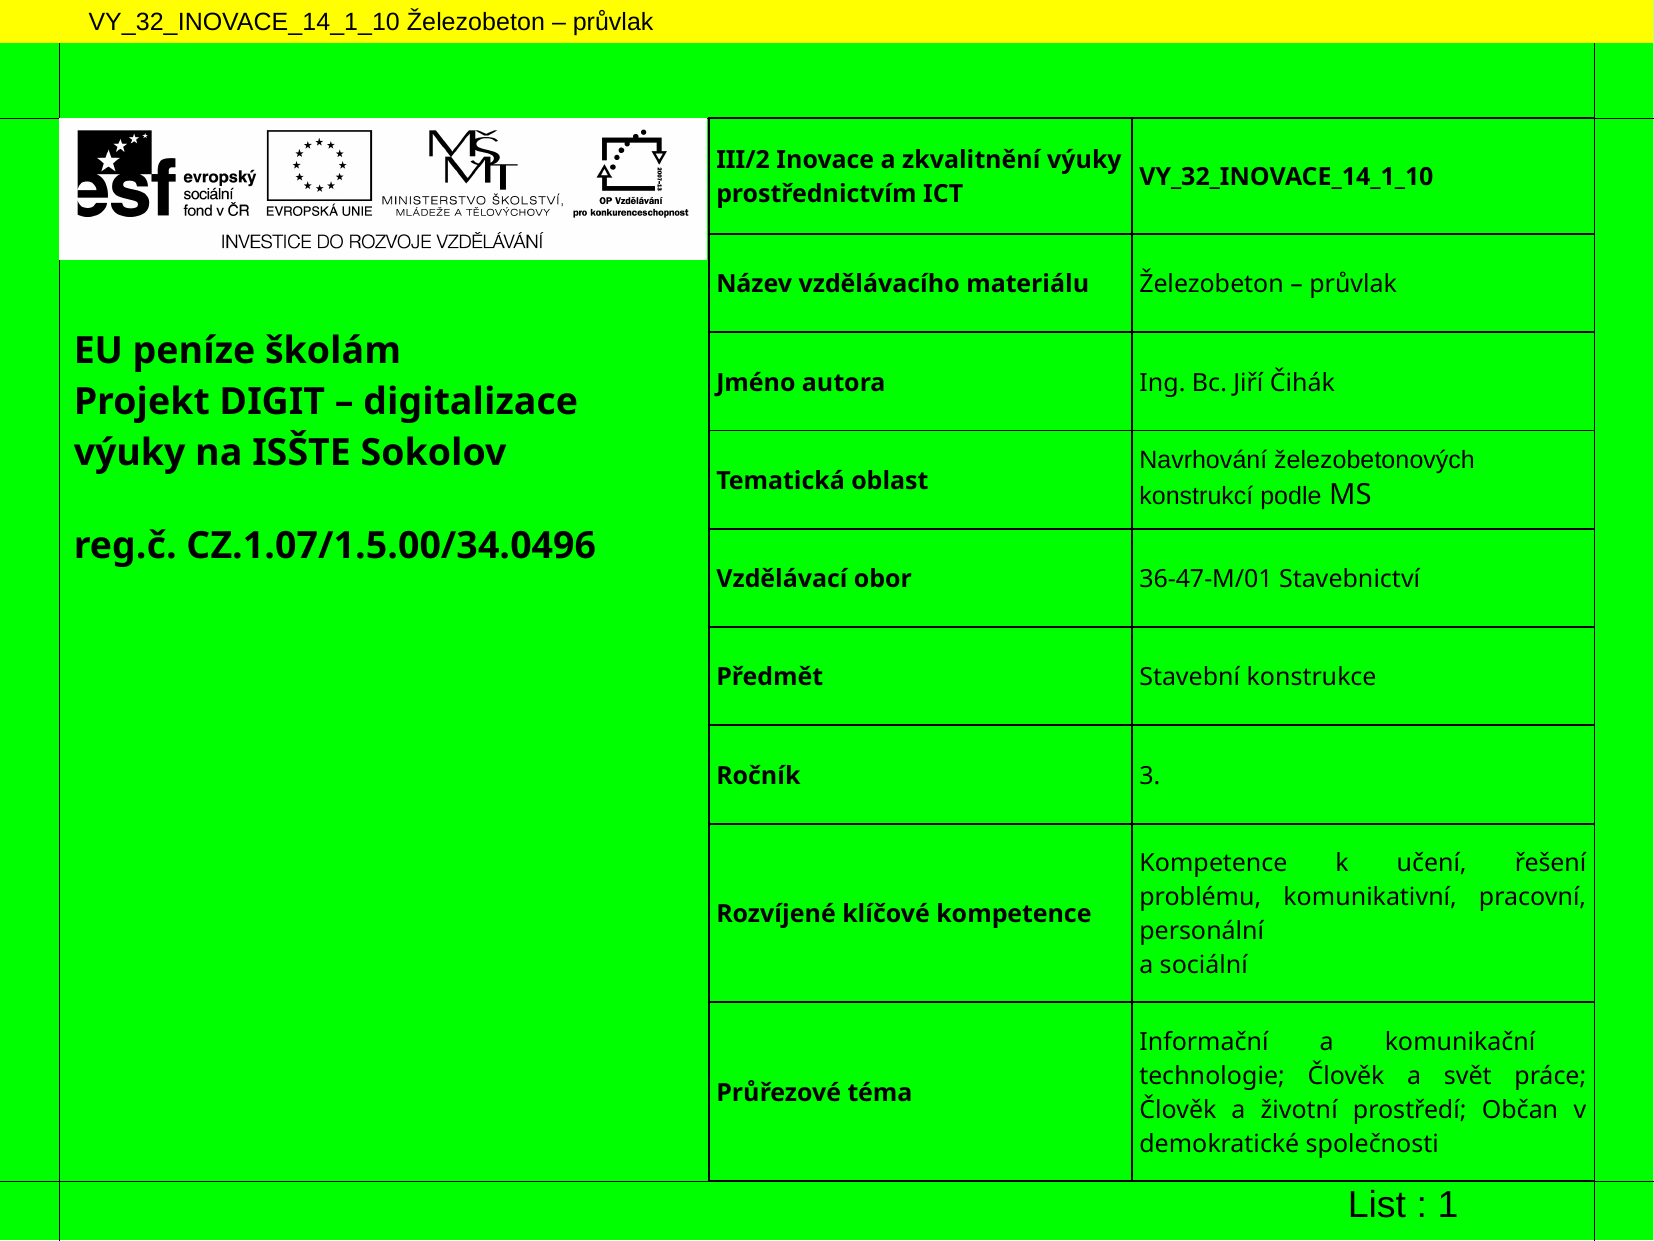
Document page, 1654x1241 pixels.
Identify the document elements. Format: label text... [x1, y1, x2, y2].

table_cell Rozvíjené klíčové kompetence [710, 825, 1131, 1001]
text_box List : <číslo> [1357, 1176, 1599, 1241]
table_cell Navrhování železobetonových konstrukcí podle MS [1133, 431, 1594, 528]
table_header VY_32_INOVACE_14_1_10 [1133, 119, 1594, 233]
table_cell Stavební konstrukce [1133, 628, 1594, 724]
table_cell Ing. Bc. Jiří Čihák [1133, 333, 1594, 430]
table_cell Název vzdělávacího materiálu [710, 235, 1131, 331]
table_cell Železobeton – průvlak [1133, 235, 1594, 331]
picture [59, 118, 707, 260]
table_cell Předmět [710, 628, 1131, 724]
text_box EU peníze školám Projekt DIGIT – digitalizace výuky na ISŠTE Sokolov reg.č. CZ.1.07/1.5.00/34.0496 [59, 315, 680, 562]
table_cell Ročník [710, 726, 1131, 823]
table_cell Vzdělávací obor [710, 530, 1131, 626]
table_cell Informační a komunikační technologie; Člověk a svět práce; Člověk a životní prostředí; Občan v demokratické společnosti [1133, 1003, 1594, 1180]
table_cell 36-47-M/01 Stavebnictví [1133, 530, 1594, 626]
table_cell Jméno autora [710, 333, 1131, 430]
table_cell Tematická oblast [710, 431, 1131, 528]
table_cell Kompetence k učení, řešení problému, komunikativní, pracovní, personální a sociální [1133, 825, 1594, 1001]
table_cell 3. [1133, 726, 1594, 823]
text_box VY_32_INOVACE_14_1_10 Železobeton – průvlak [0, 0, 1654, 43]
table_cell Průřezové téma [710, 1003, 1131, 1180]
table_header III/2 Inovace a zkvalitnění výuky prostřednictvím ICT [710, 119, 1131, 233]
